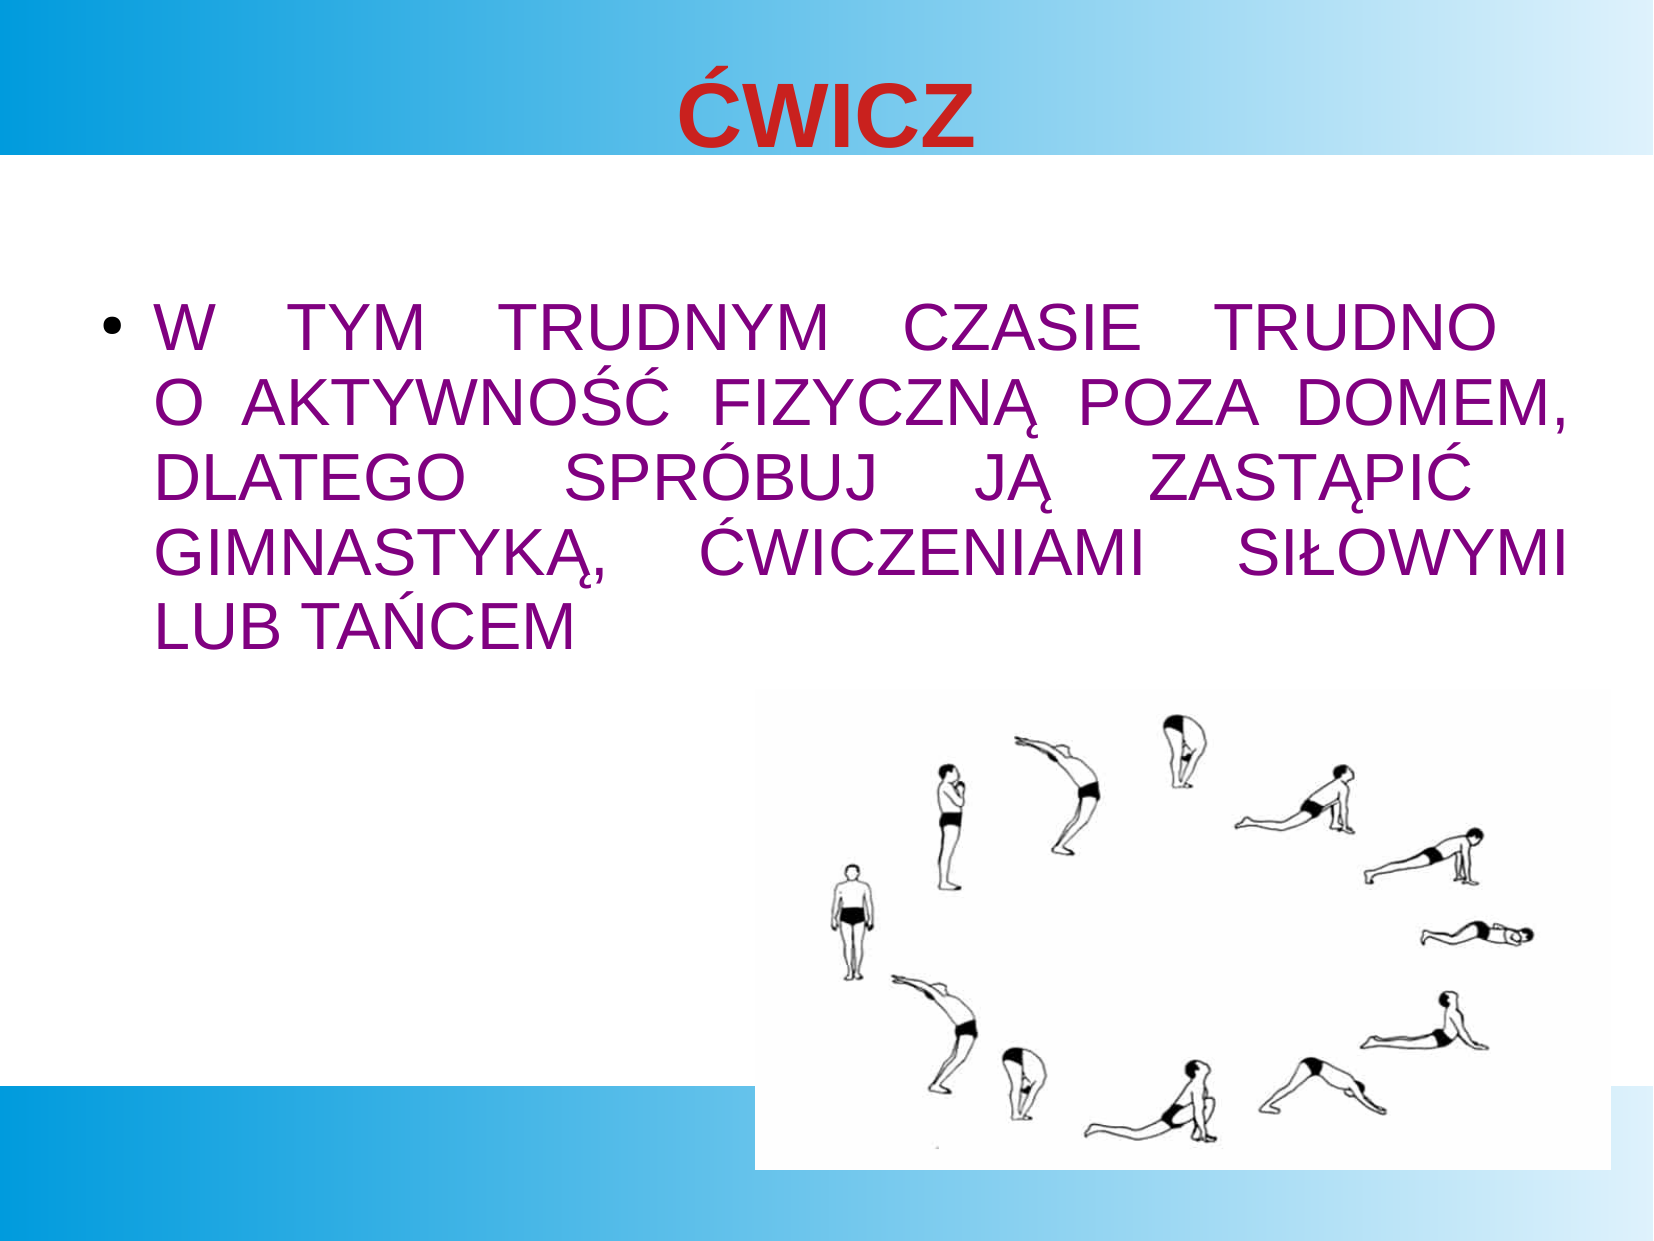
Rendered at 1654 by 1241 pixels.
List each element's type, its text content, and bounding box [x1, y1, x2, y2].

picture [755, 689, 1611, 1170]
title ĆWICZ [82, 11, 1571, 219]
list W TYM TRUDNYM CZASIE TRUDNO O AKTYWNOŚĆ FIZYCZNĄ POZA DOMEM, DLATEGO SPRÓBUJ JĄ ZASTĄPIĆ GIMNASTYKĄ, ĆWICZENIAMI SIŁOWYMI LUB TAŃCEM [82, 290, 1571, 1010]
